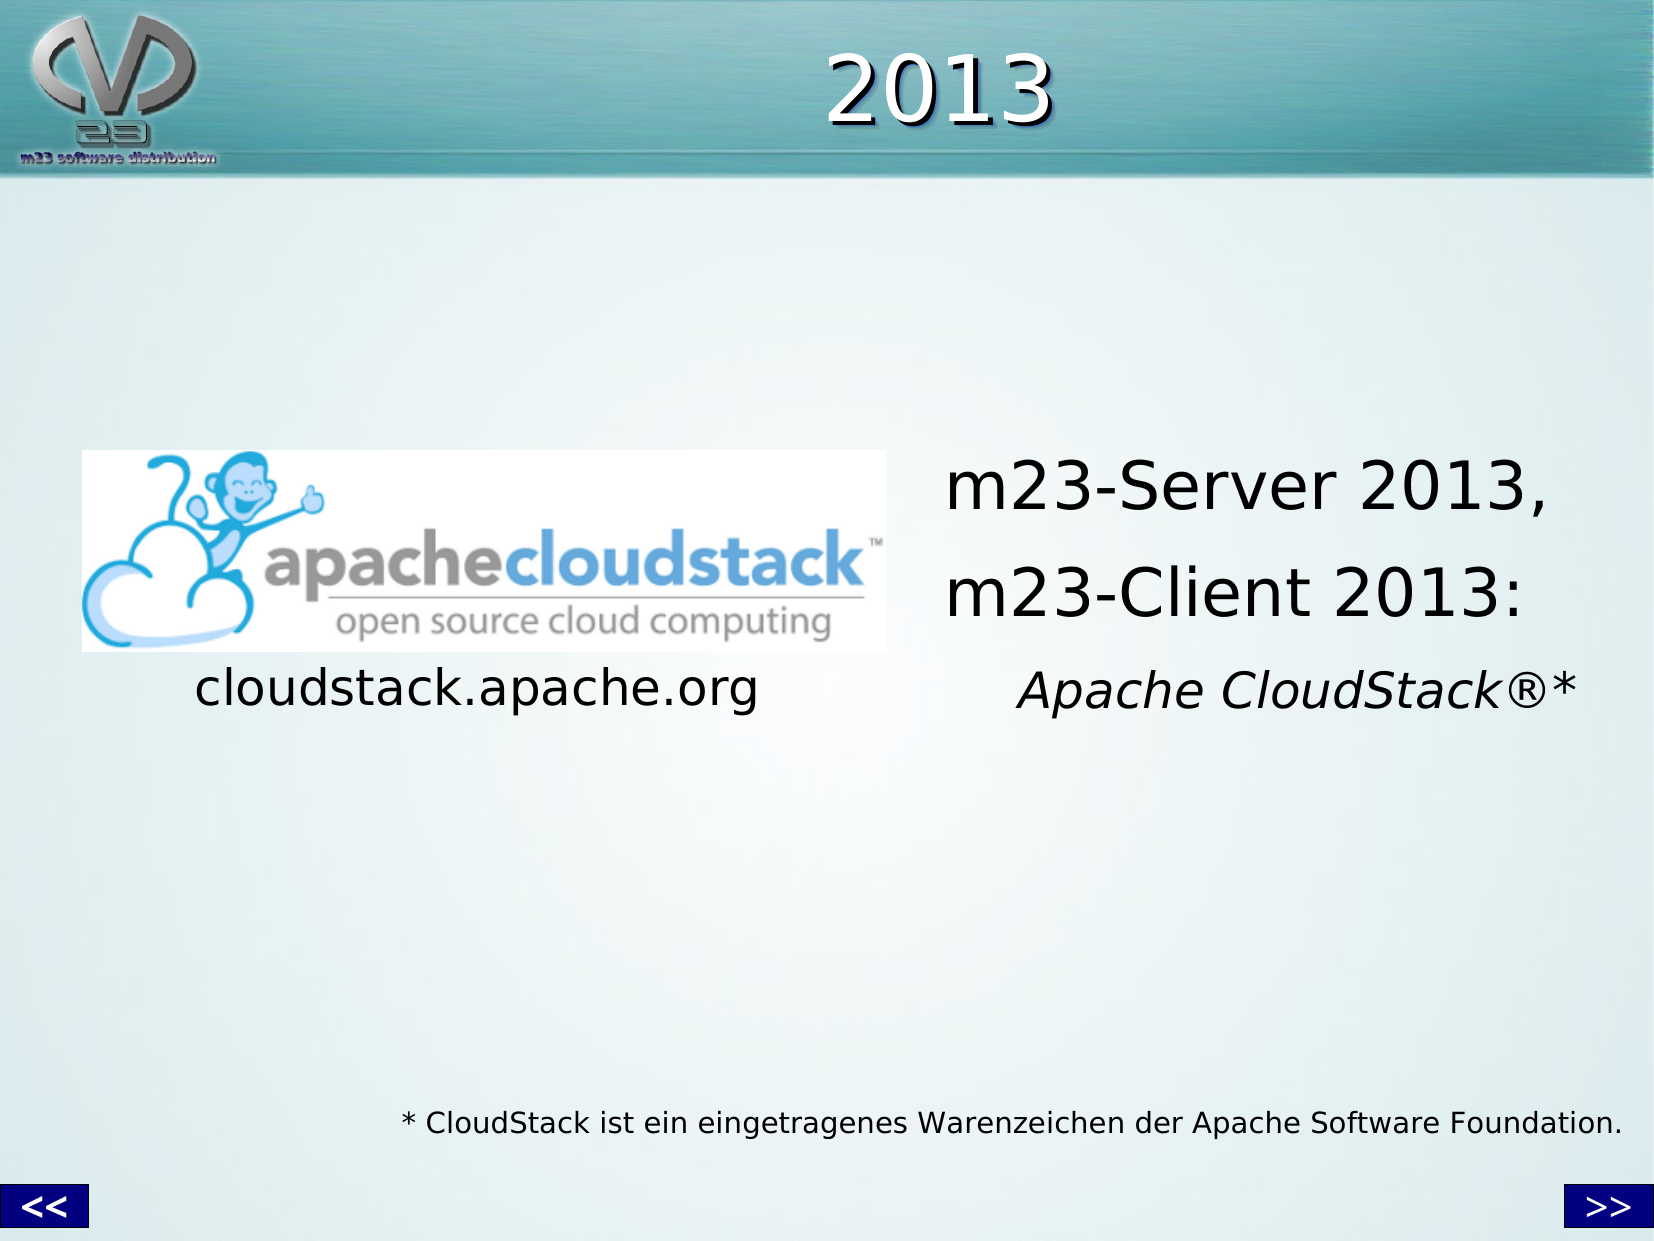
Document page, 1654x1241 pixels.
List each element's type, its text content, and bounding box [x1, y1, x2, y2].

text_box m23-Server 2013, m23-Client 2013: Apache CloudStack®* [944, 447, 1595, 721]
text_box * CloudStack ist ein eingetragenes Warenzeichen der Apache Software Foundation. [401, 1105, 1630, 1146]
text_box cloudstack.apache.org [194, 658, 774, 718]
picture [0, 0, 1654, 1241]
title 2013 [224, 2, 1654, 178]
